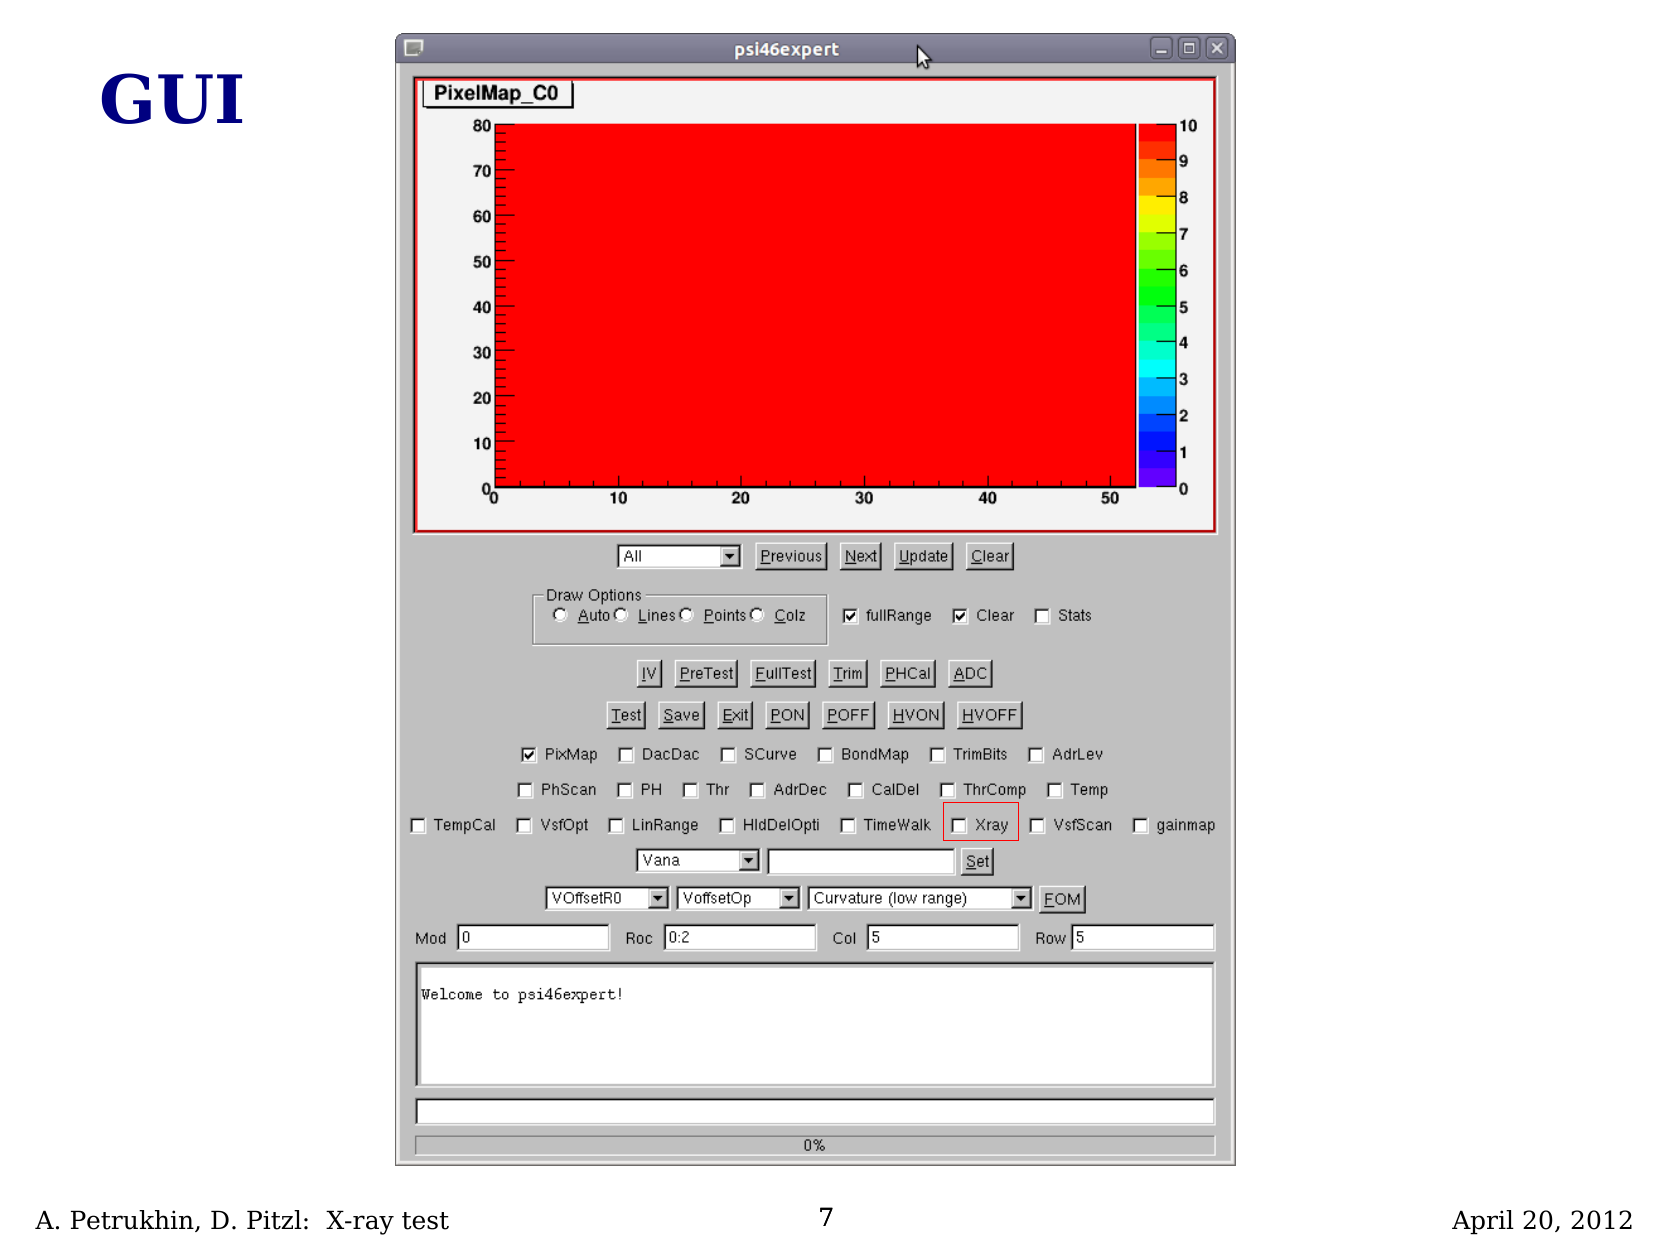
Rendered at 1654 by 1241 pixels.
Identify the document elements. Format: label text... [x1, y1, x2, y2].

picture [395, 33, 1236, 1166]
title GUI [82, 3, 263, 196]
text_box <number> [756, 1197, 897, 1230]
